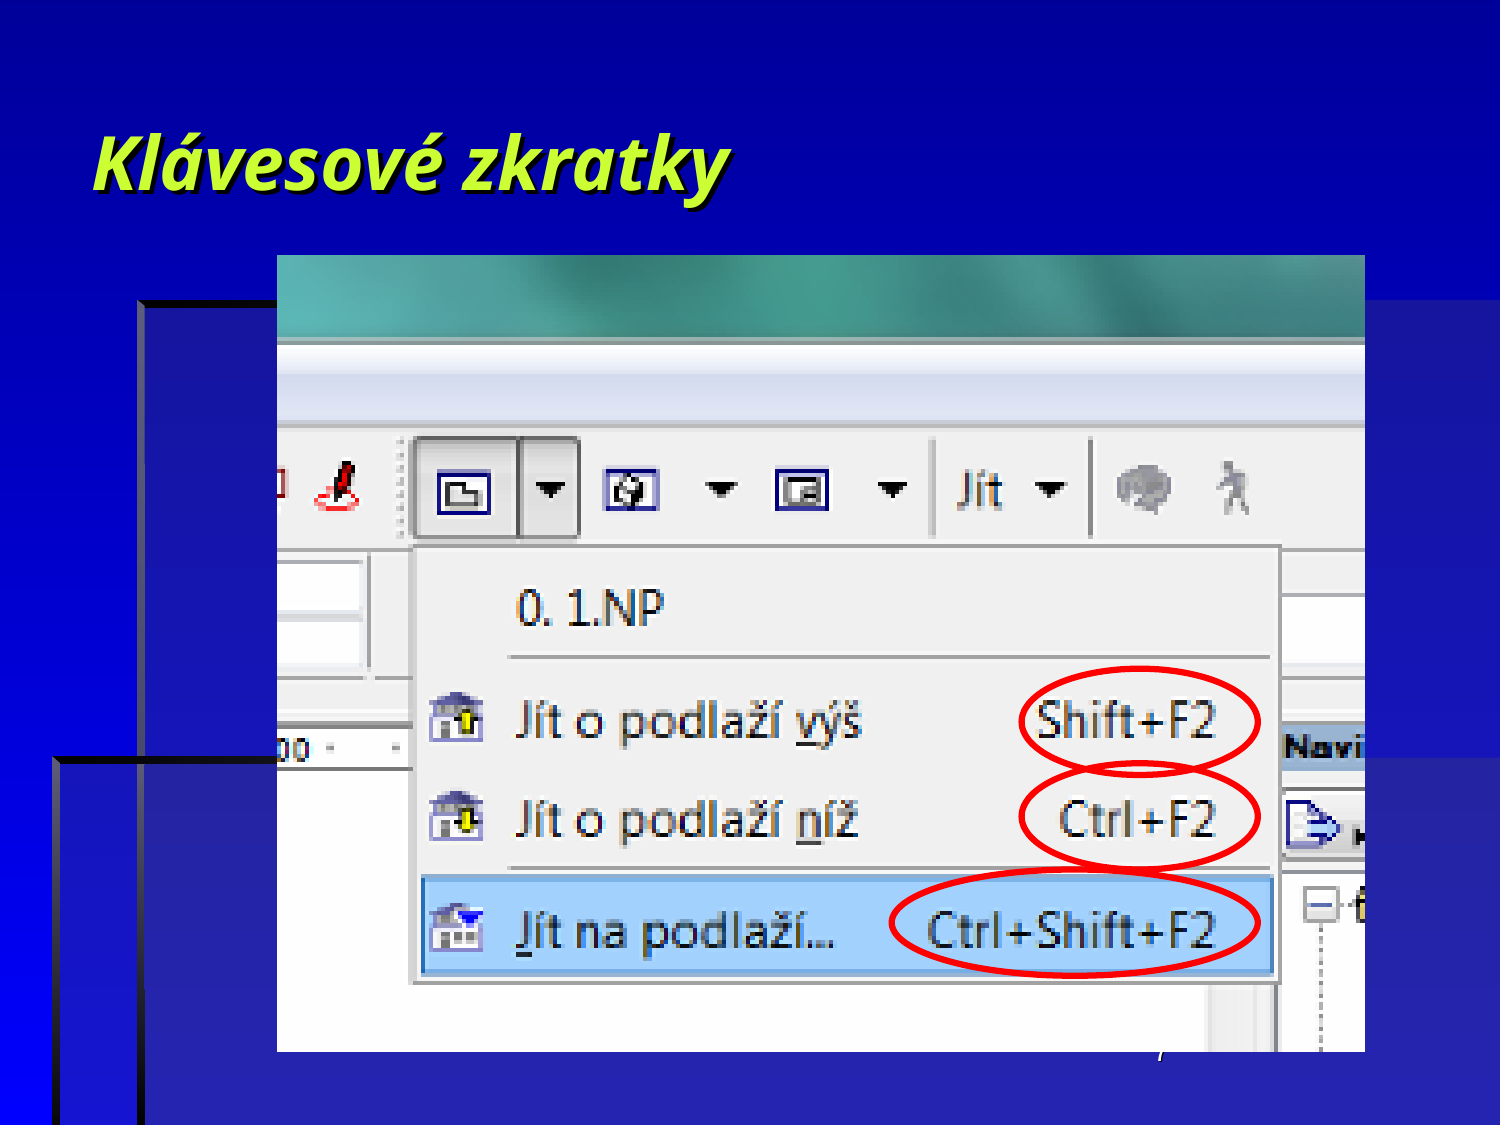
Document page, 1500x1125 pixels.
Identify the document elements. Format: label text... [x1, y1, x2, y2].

text_box <číslo> [1137, 1024, 1450, 1103]
picture [277, 255, 1365, 1052]
title Klávesové zkratky [76, 42, 1453, 278]
